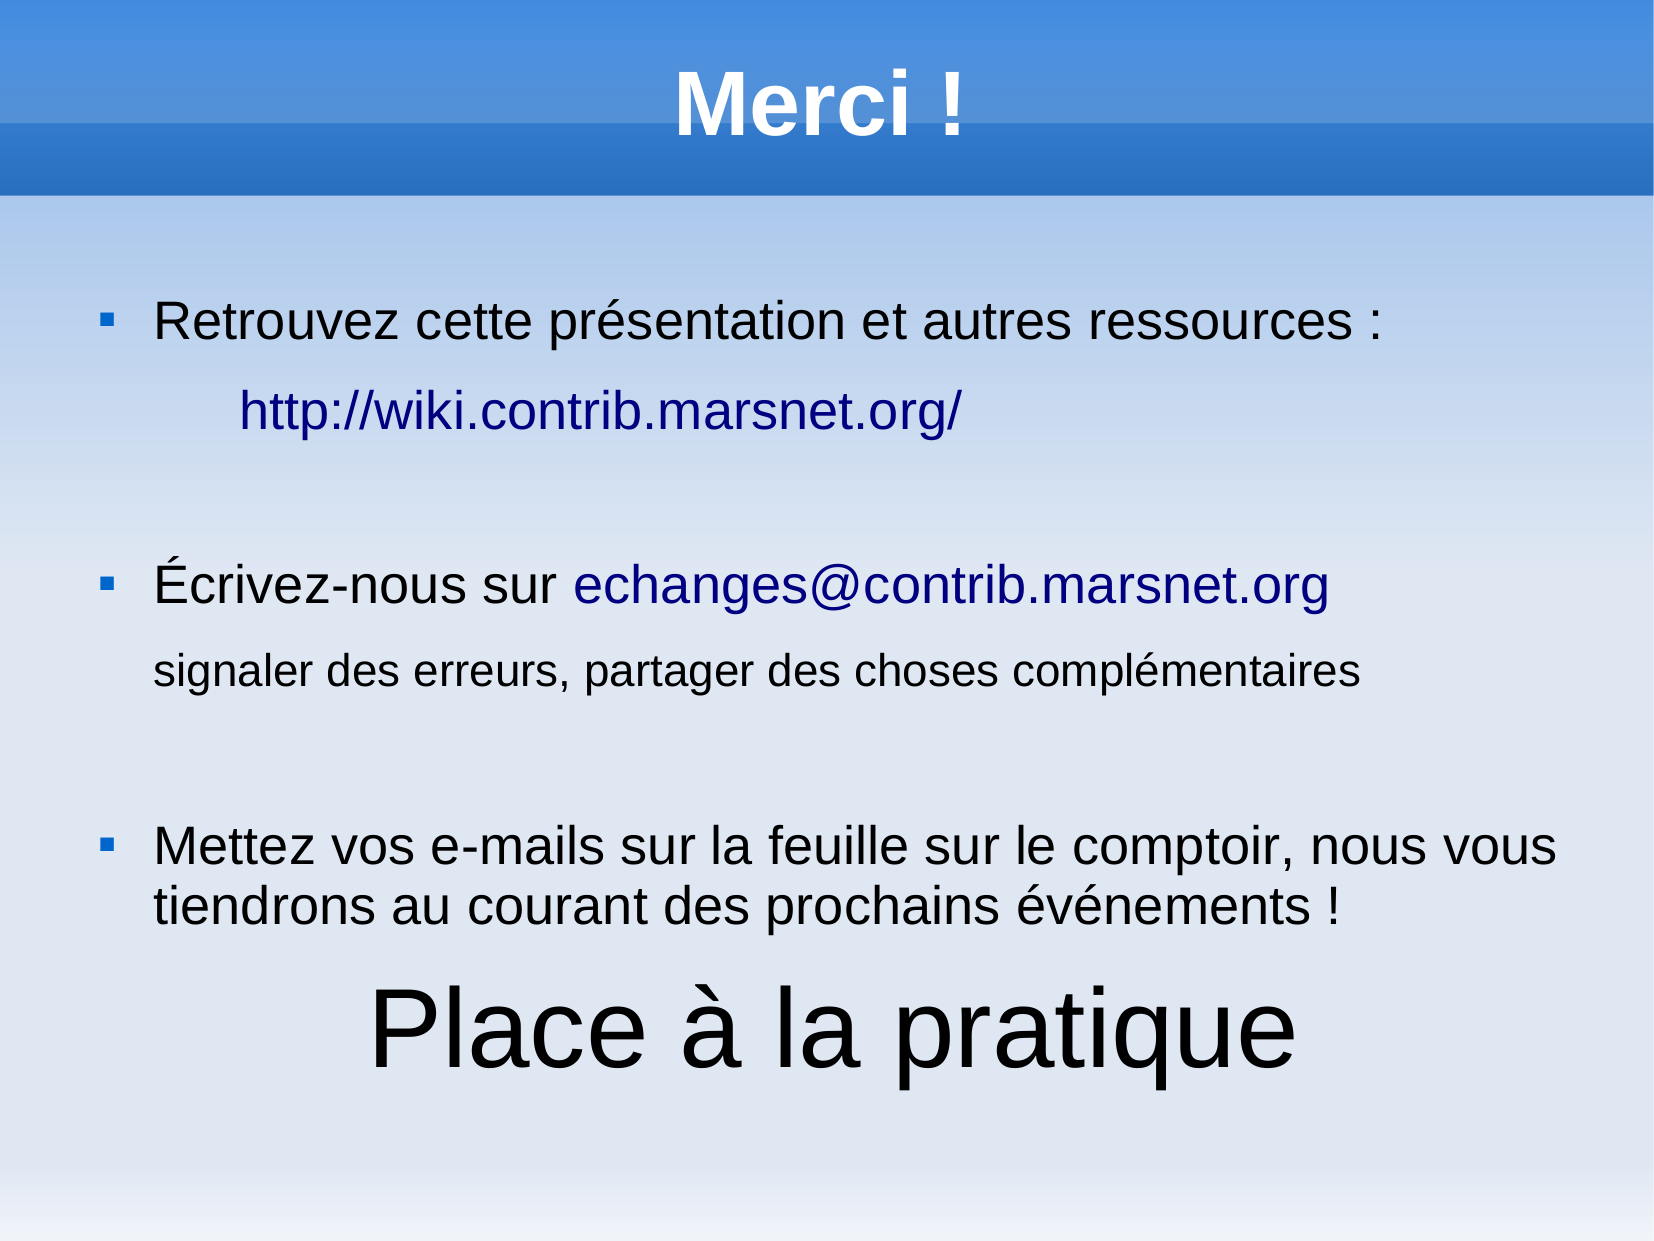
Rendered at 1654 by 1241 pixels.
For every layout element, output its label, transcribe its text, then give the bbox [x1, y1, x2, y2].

picture [0, 0, 1654, 1241]
title Merci ! [76, 0, 1565, 208]
list Retrouvez cette présentation et autres ressources : http://wiki.contrib.marsnet.org/ Écrivez-nous sur echanges@contrib.marsnet.org signaler des erreurs, partager des choses complémentaires Mettez vos e-mails sur la feuille sur le comptoir, nous vous tiendrons au courant des prochains événements ! Place à la pratique [82, 290, 1571, 1109]
